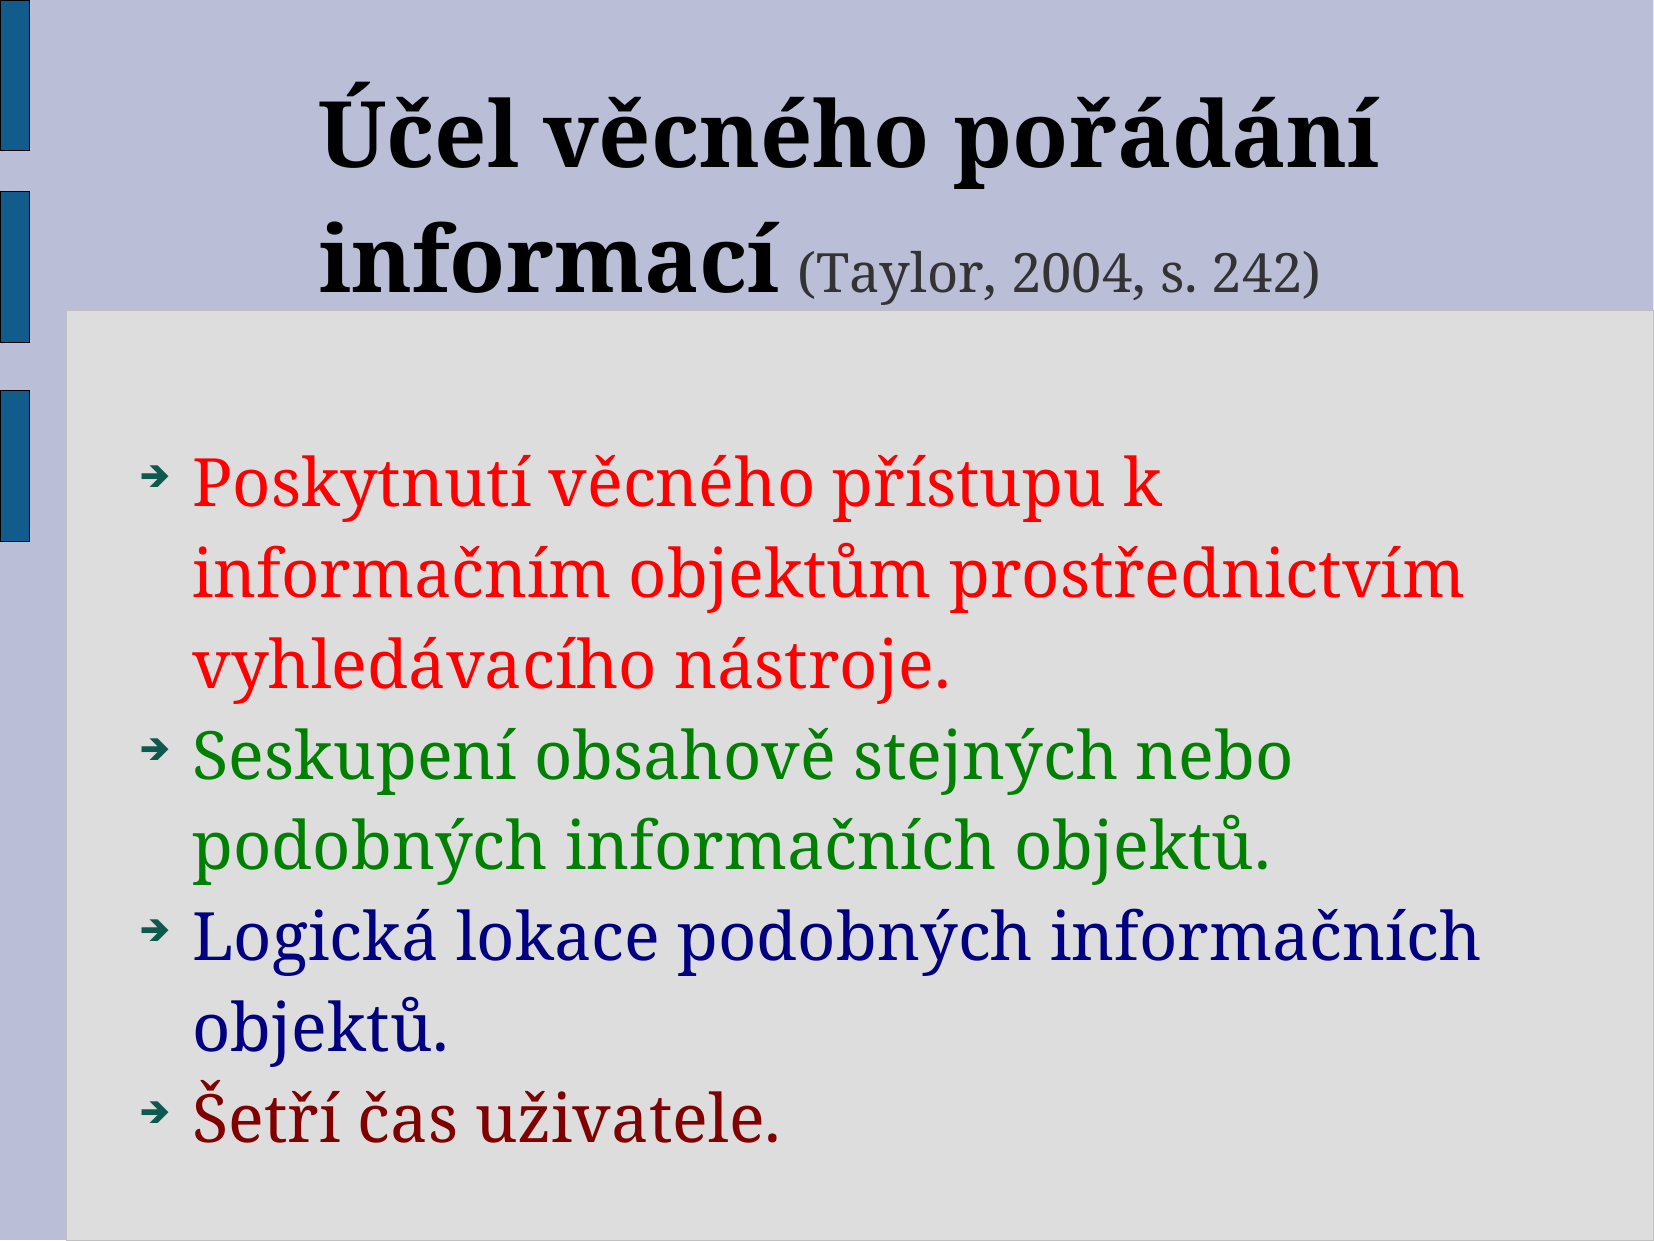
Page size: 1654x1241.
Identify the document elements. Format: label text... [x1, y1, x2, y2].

list Poskytnutí věcného přístupu k informačním objektům prostřednictvím vyhledávacího nástroje. Seskupení obsahově stejných nebo podobných informačních objektů. Logická lokace podobných informačních objektů. Šetří čas uživatele. [121, 344, 1534, 1112]
title Účel věcného pořádání informací (Taylor, 2004, s. 242) [121, 90, 1534, 299]
